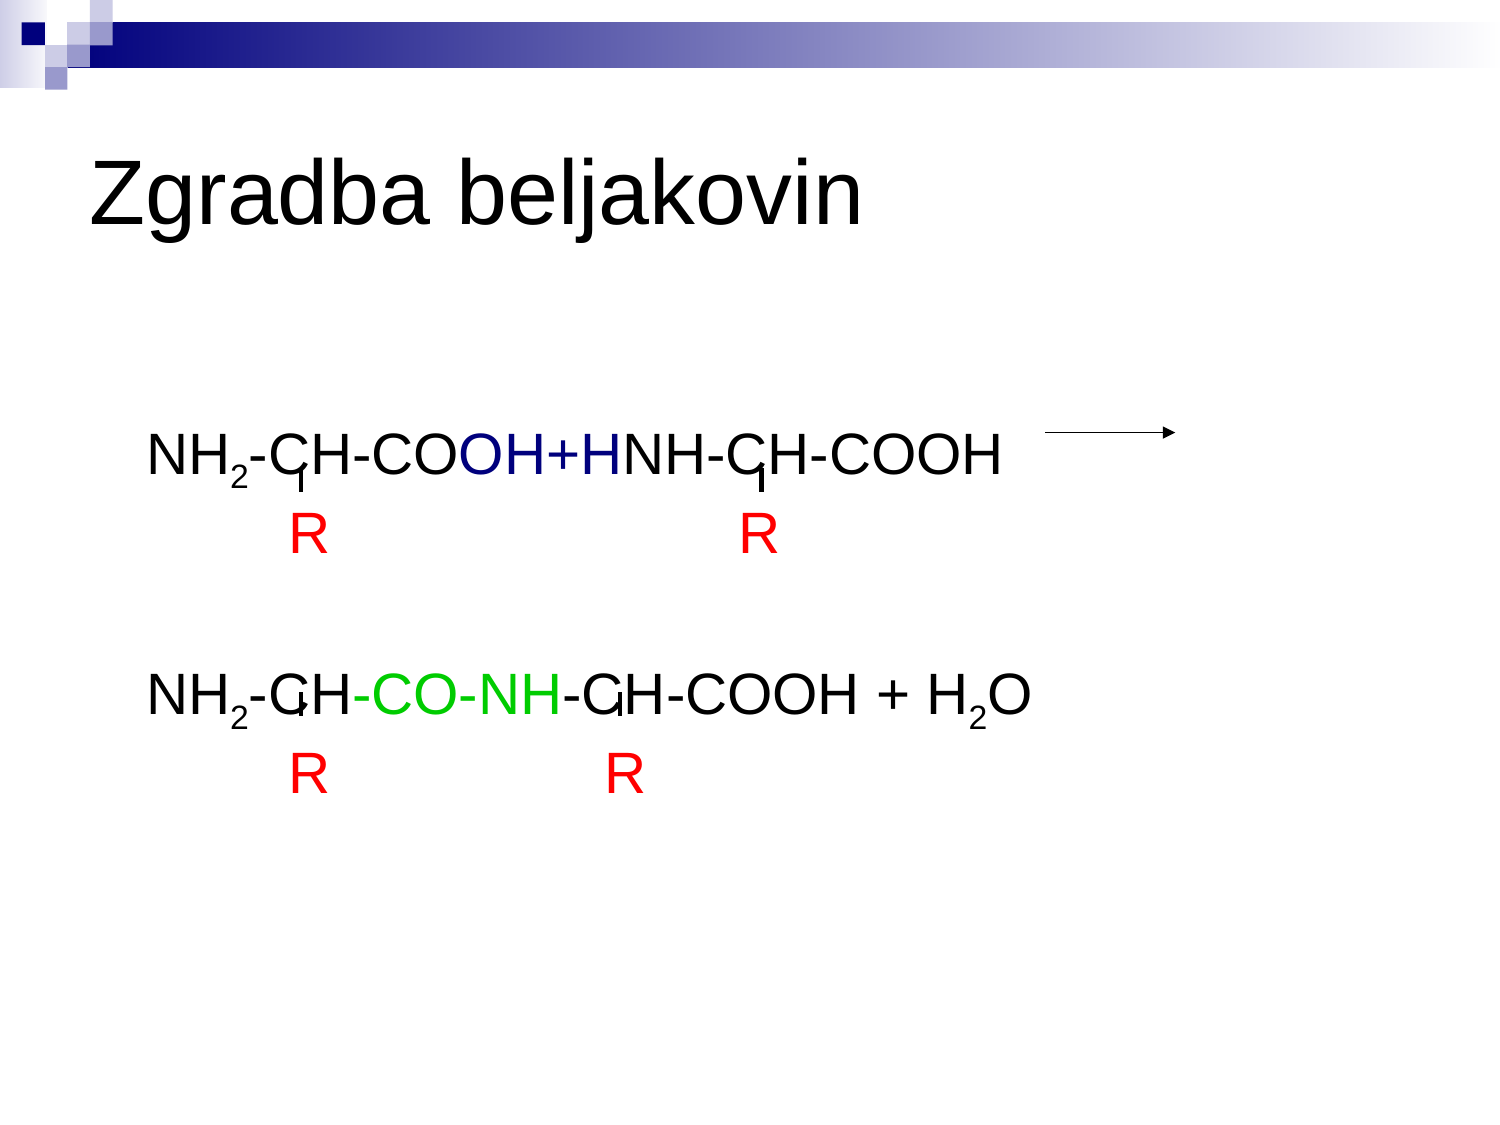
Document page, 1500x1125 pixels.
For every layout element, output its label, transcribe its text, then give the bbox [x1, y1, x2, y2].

title Zgradba beljakovin [75, 75, 1426, 301]
list NH2-CH-COOH+HNH-CH-COOH R R NH2-CH-CO-NH-CH-COOH + H2O R R [75, 324, 1426, 964]
